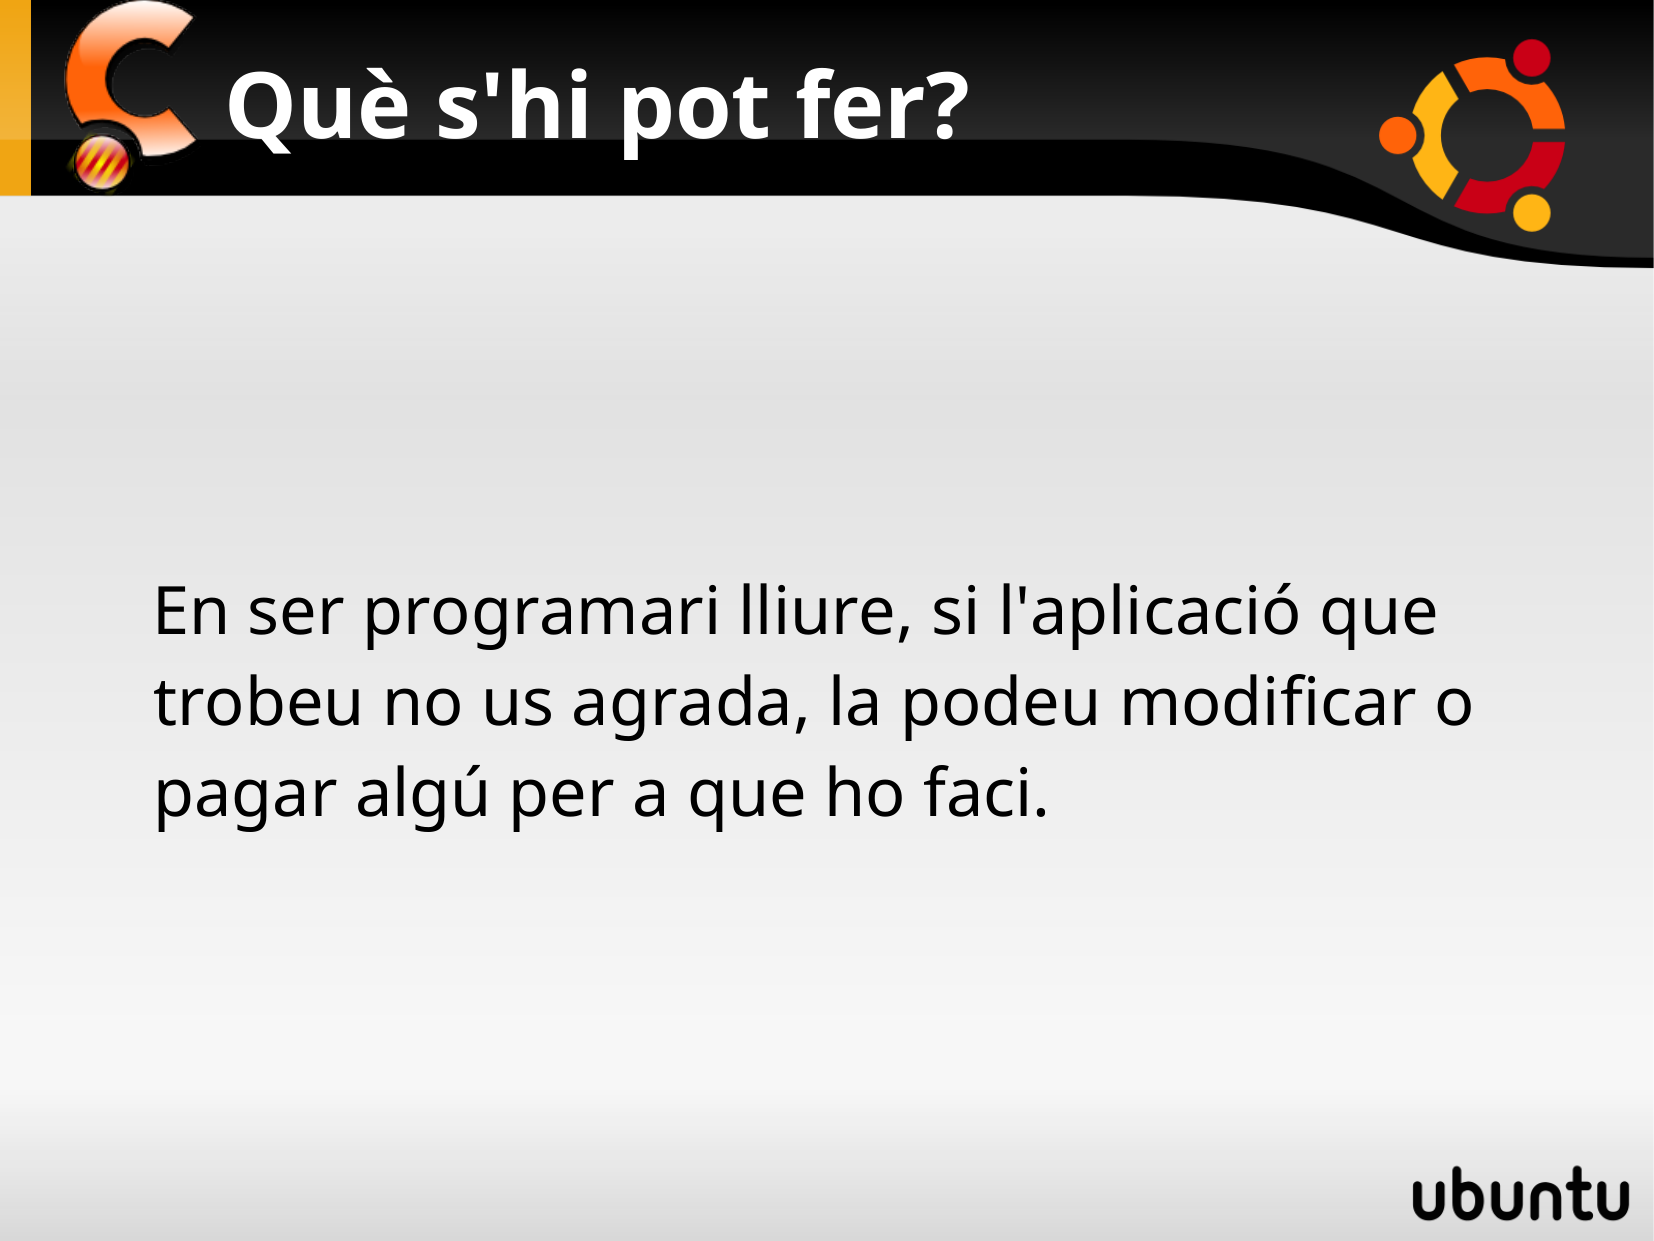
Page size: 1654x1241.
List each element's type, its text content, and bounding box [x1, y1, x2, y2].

title Què s'hi pot fer? [76, 0, 1565, 208]
subtitle En ser programari lliure, si l'aplicació que trobeu no us agrada, la podeu modificar o pagar algú per a que ho faci. [82, 290, 1571, 1109]
picture [0, 0, 1654, 1241]
